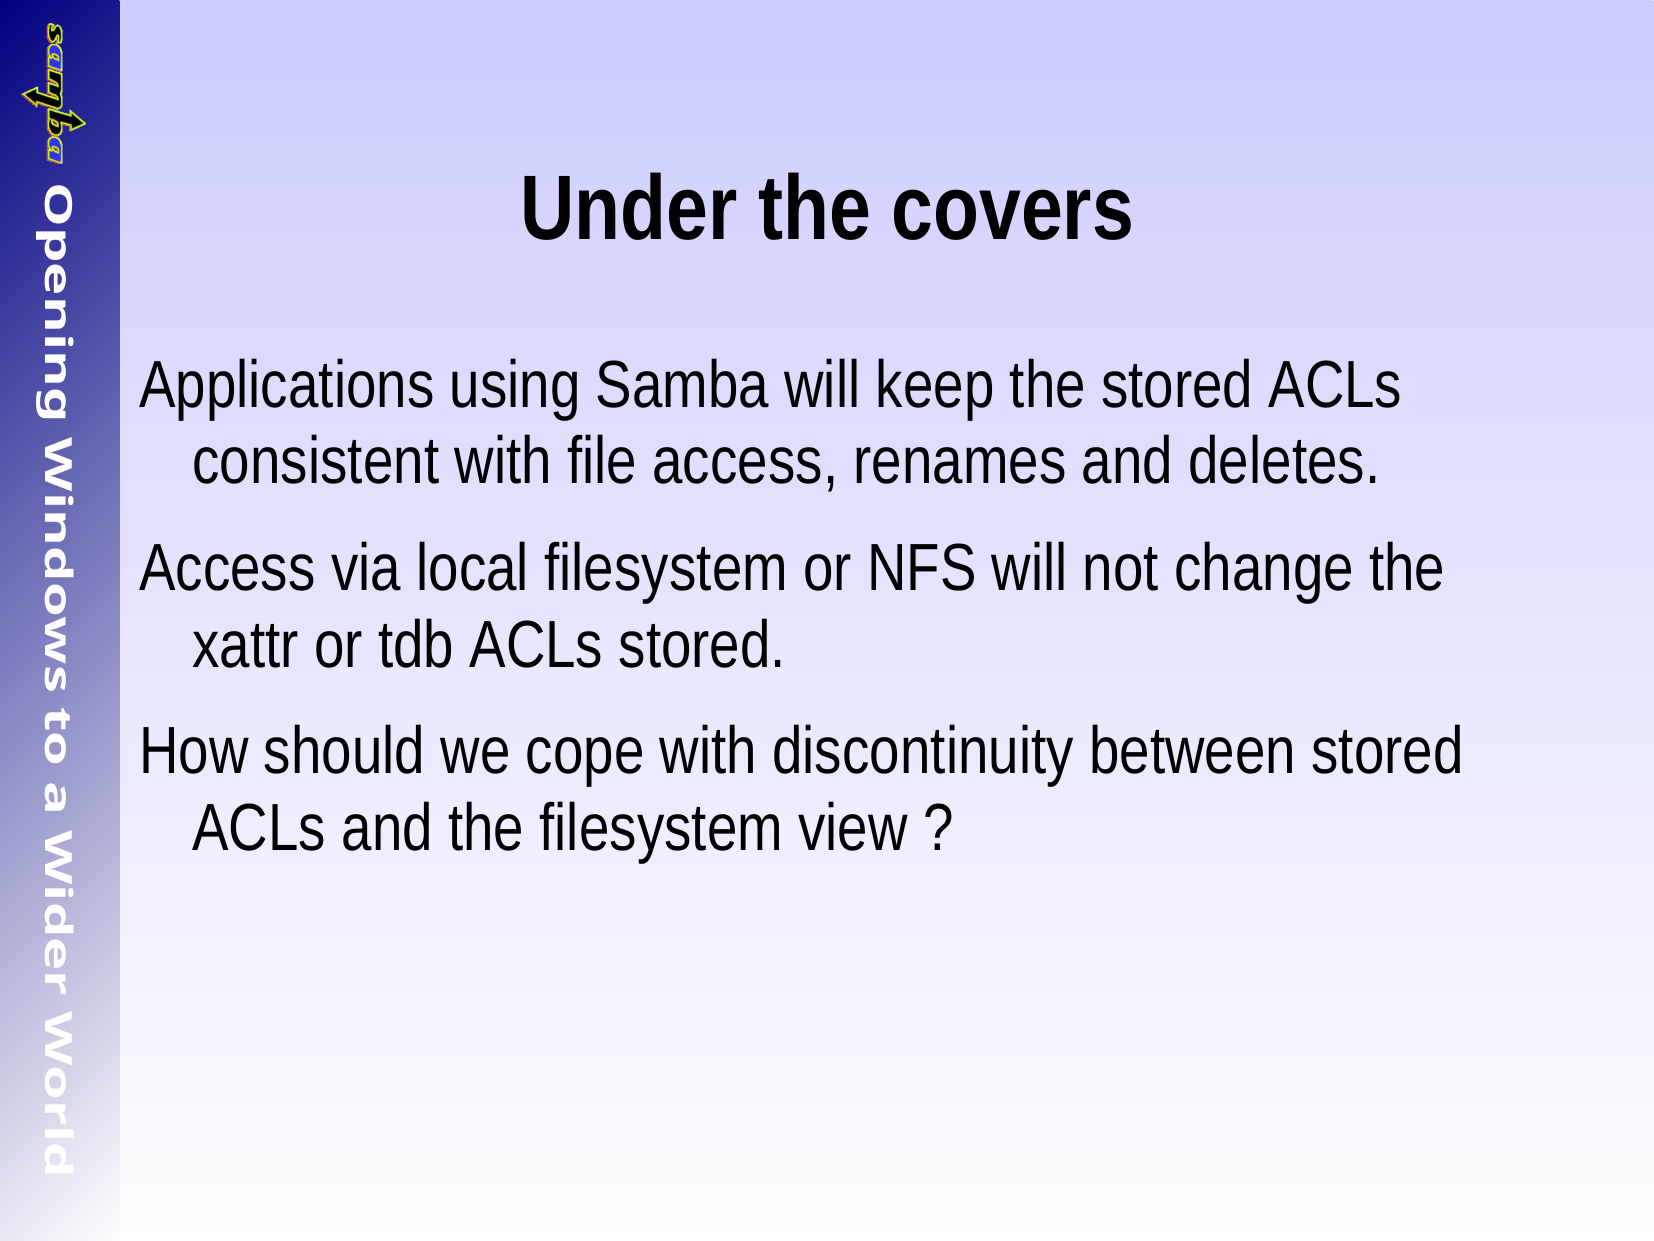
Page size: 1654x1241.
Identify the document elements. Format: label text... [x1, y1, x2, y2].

title Under the covers [121, 102, 1534, 311]
list Applications using Samba will keep the stored ACLs consistent with file access, renames and deletes. Access via local filesystem or NFS will not change the xattr or tdb ACLs stored. How should we cope with discontinuity between stored ACLs and the filesystem view ? [121, 344, 1534, 1127]
picture [22, 24, 86, 164]
